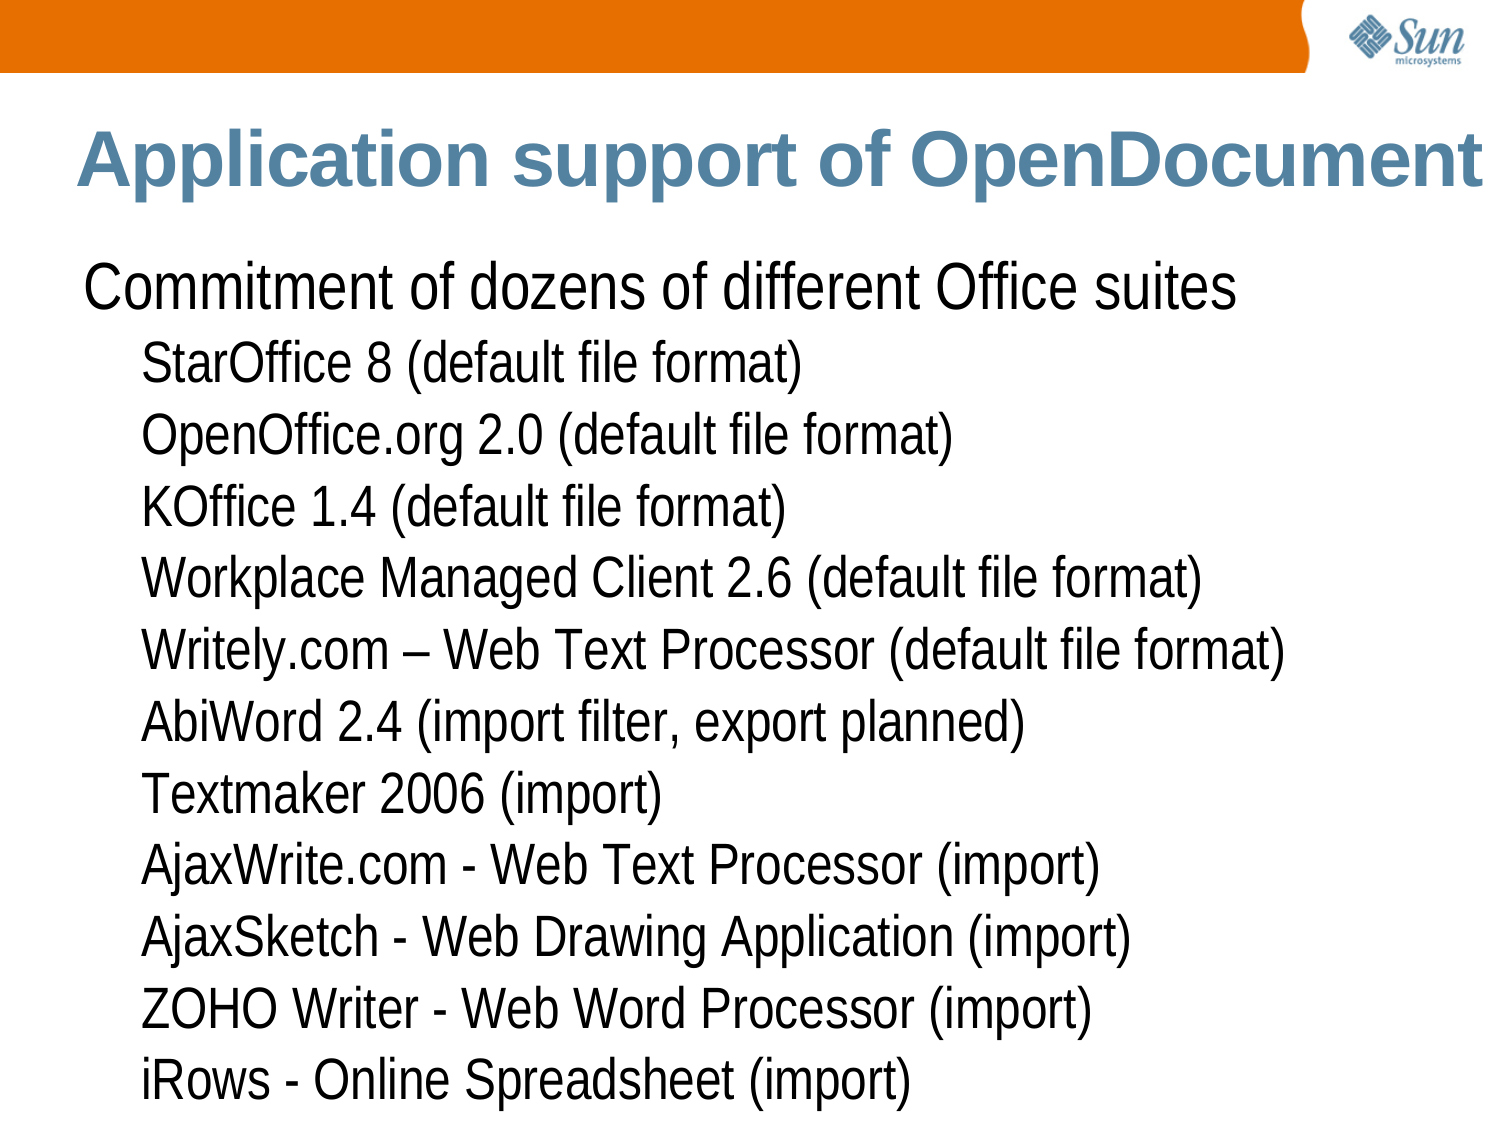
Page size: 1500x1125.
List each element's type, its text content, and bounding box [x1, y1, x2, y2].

list Commitment of dozens of different Office suites StarOffice 8 (default file format) OpenOffice.org 2.0 (default file format) KOffice 1.4 (default file format) Workplace Managed Client 2.6 (default file format) Writely.com – Web Text Processor (default file format) AbiWord 2.4 (import filter, export planned) Textmaker 2006 (import) AjaxWrite.com - Web Text Processor (import) AjaxSketch - Web Drawing Application (import) ZOHO Writer - Web Word Processor (import) iRows - Online Spreadsheet (import) [64, 257, 1402, 1117]
title Application support of OpenDocument [75, 123, 1488, 227]
picture [0, 0, 1500, 73]
